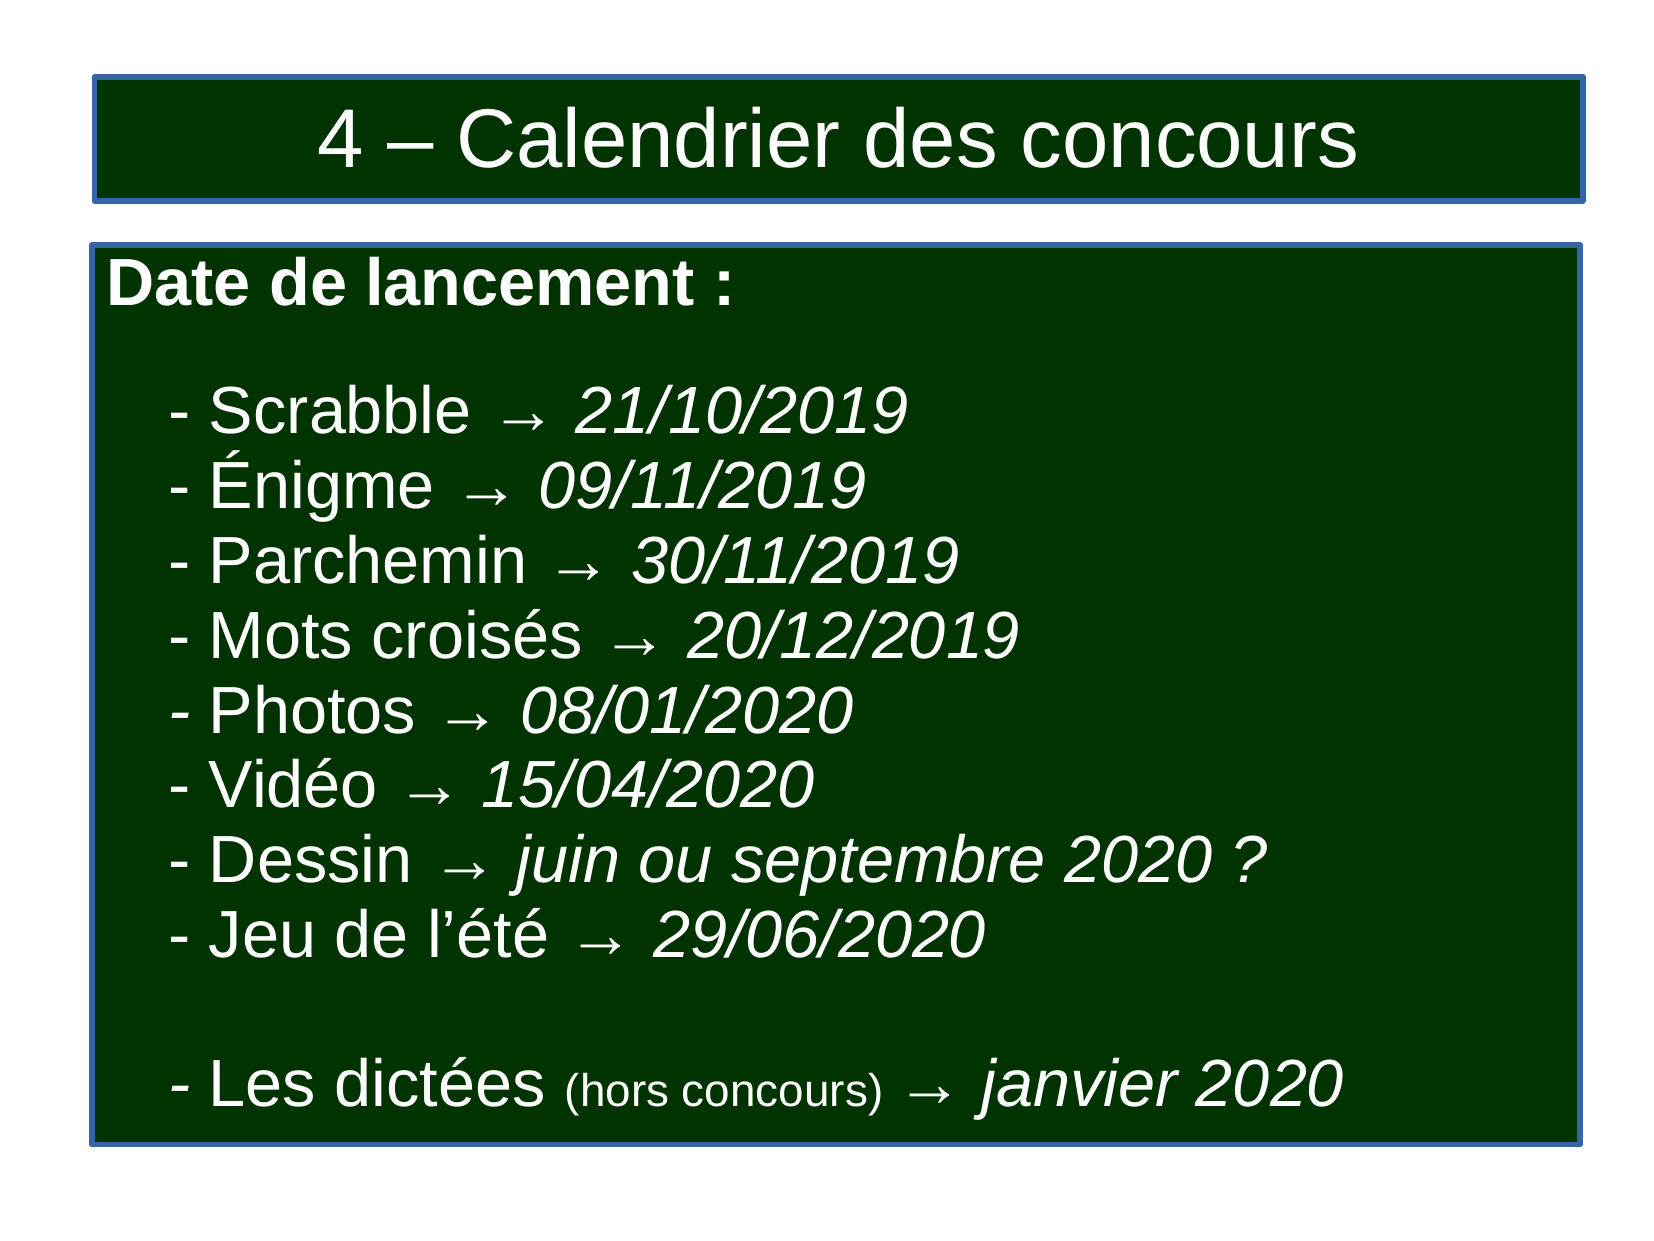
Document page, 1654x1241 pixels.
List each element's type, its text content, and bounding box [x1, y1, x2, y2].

text_box Date de lancement : [91, 237, 1028, 402]
title 4 – Calendrier des concours [94, 76, 1583, 201]
title [91, 245, 1580, 1145]
text_box - Scrabble → 21/10/2019 - Énigme → 09/11/2019 - Parchemin → 30/11/2019 - Mots croisés → 20/12/2019 - Photos → 08/01/2020 - Vidéo → 15/04/2020 - Dessin → juin ou septembre 2020 ? - Jeu de l’été → 29/06/2020 - Les dictées (hors concours) → janvier 2020 [153, 366, 1501, 1129]
